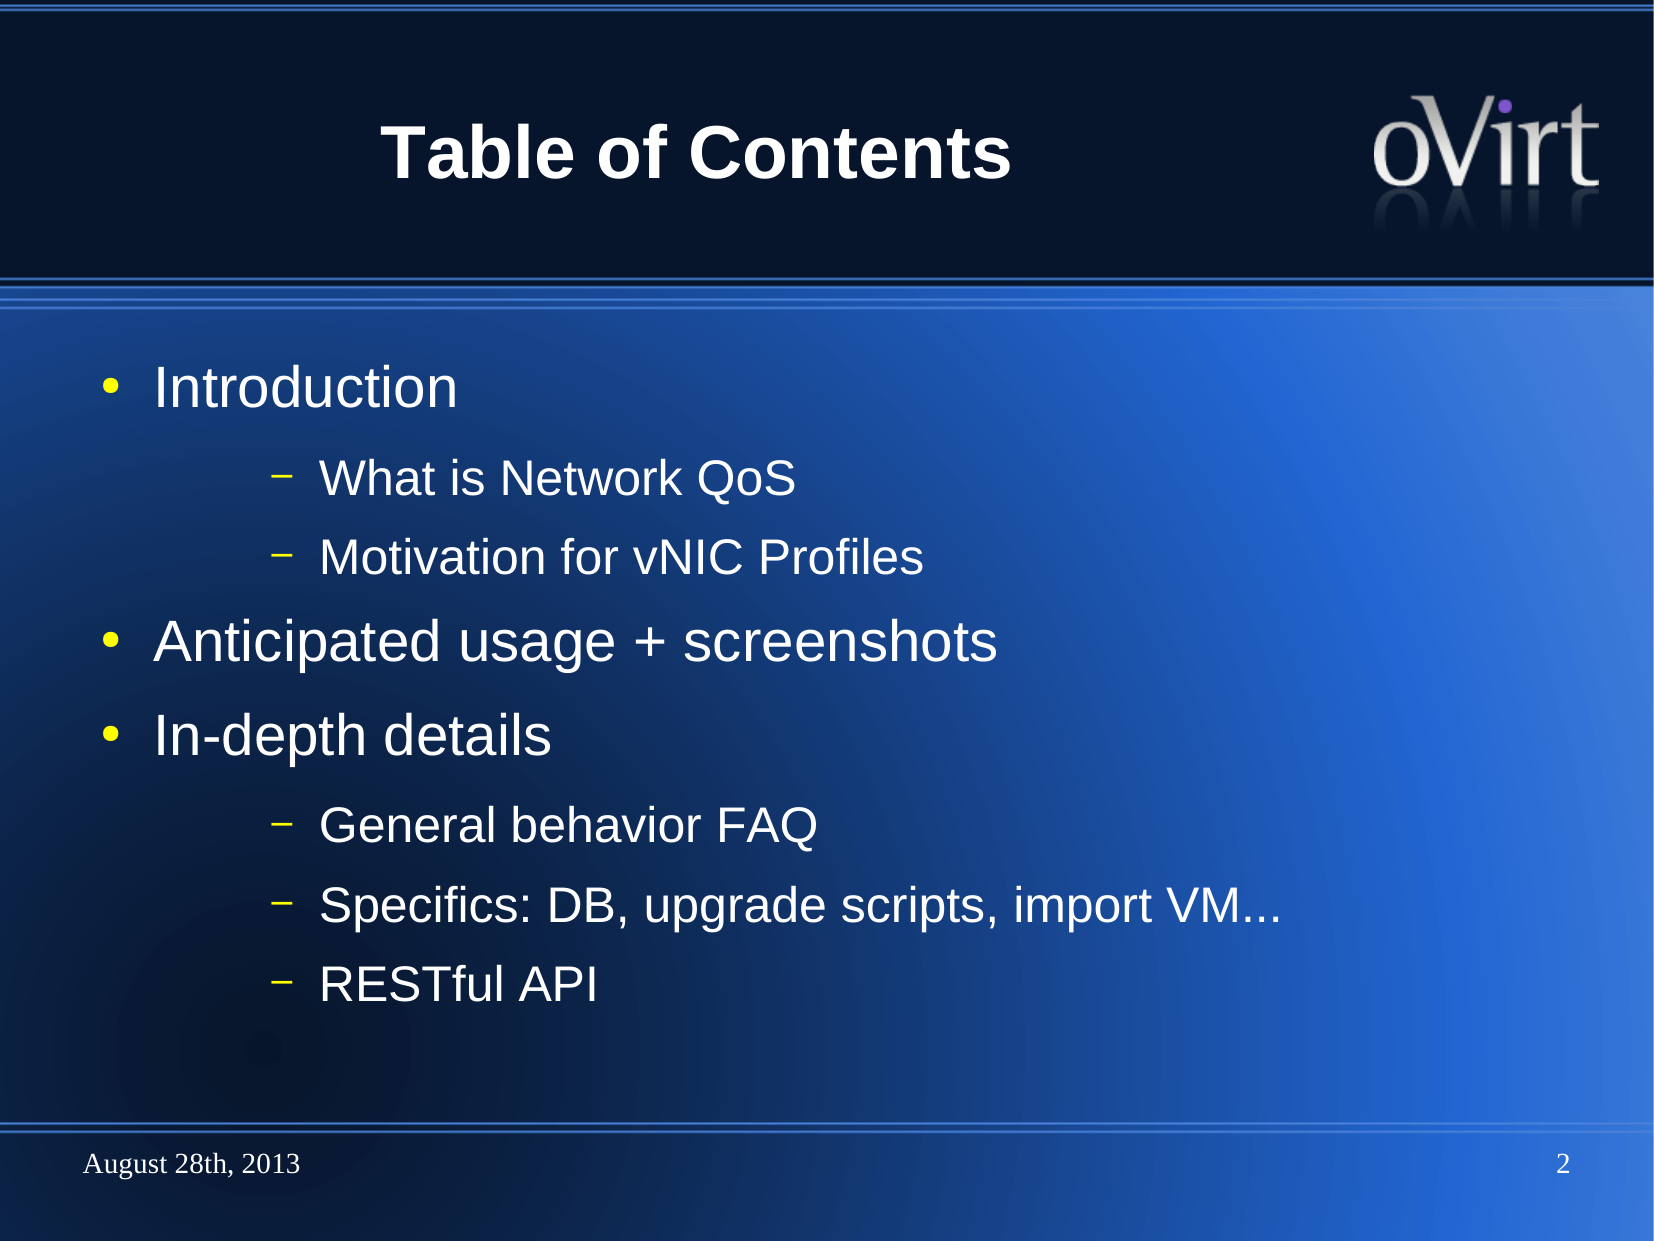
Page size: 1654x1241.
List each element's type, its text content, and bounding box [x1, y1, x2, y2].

title Table of Contents [82, 49, 1312, 257]
list Introduction What is Network QoS Motivation for vNIC Profiles Anticipated usage + screenshots In-depth details General behavior FAQ Specifics: DB, upgrade scripts, import VM... RESTful API [82, 355, 1571, 1060]
picture [0, 0, 1654, 1241]
